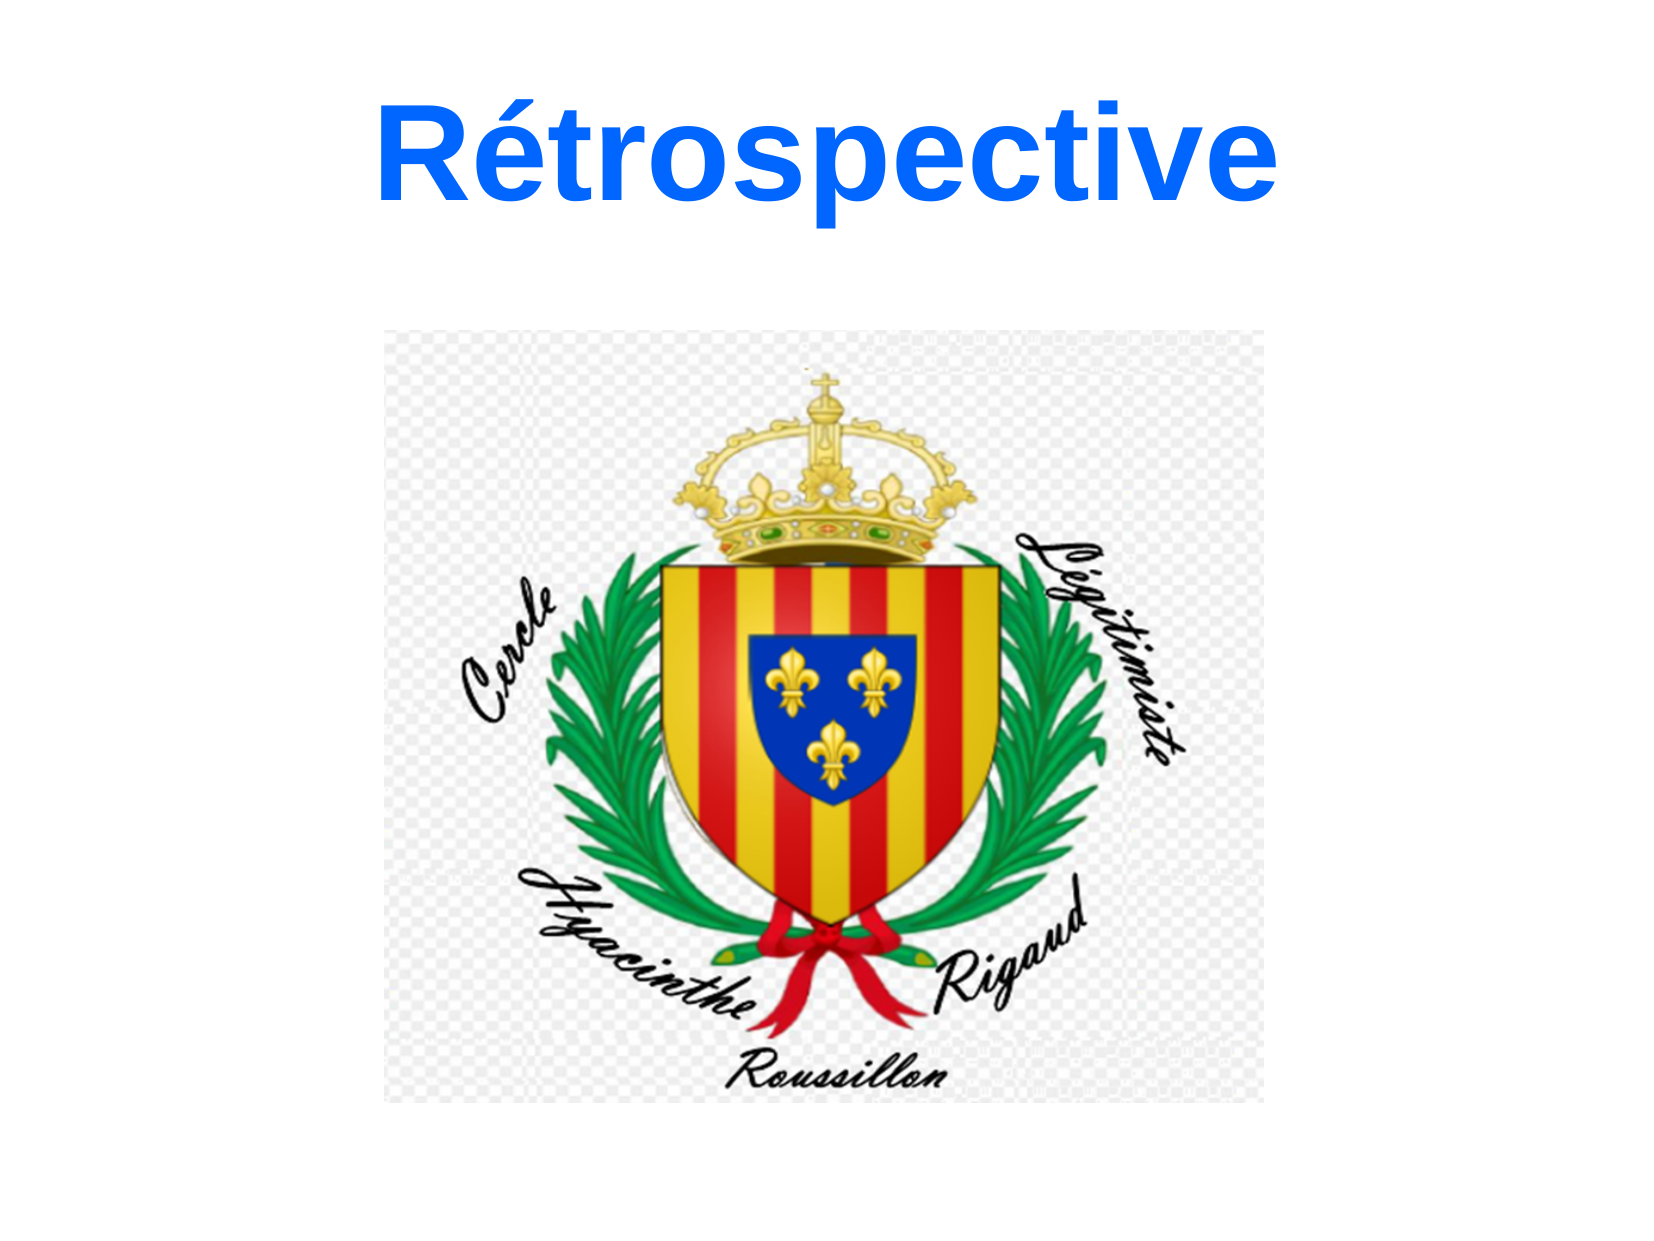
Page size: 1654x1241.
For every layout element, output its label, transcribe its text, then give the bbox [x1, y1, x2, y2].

title Rétrospective [82, 49, 1571, 257]
picture [384, 330, 1264, 1103]
